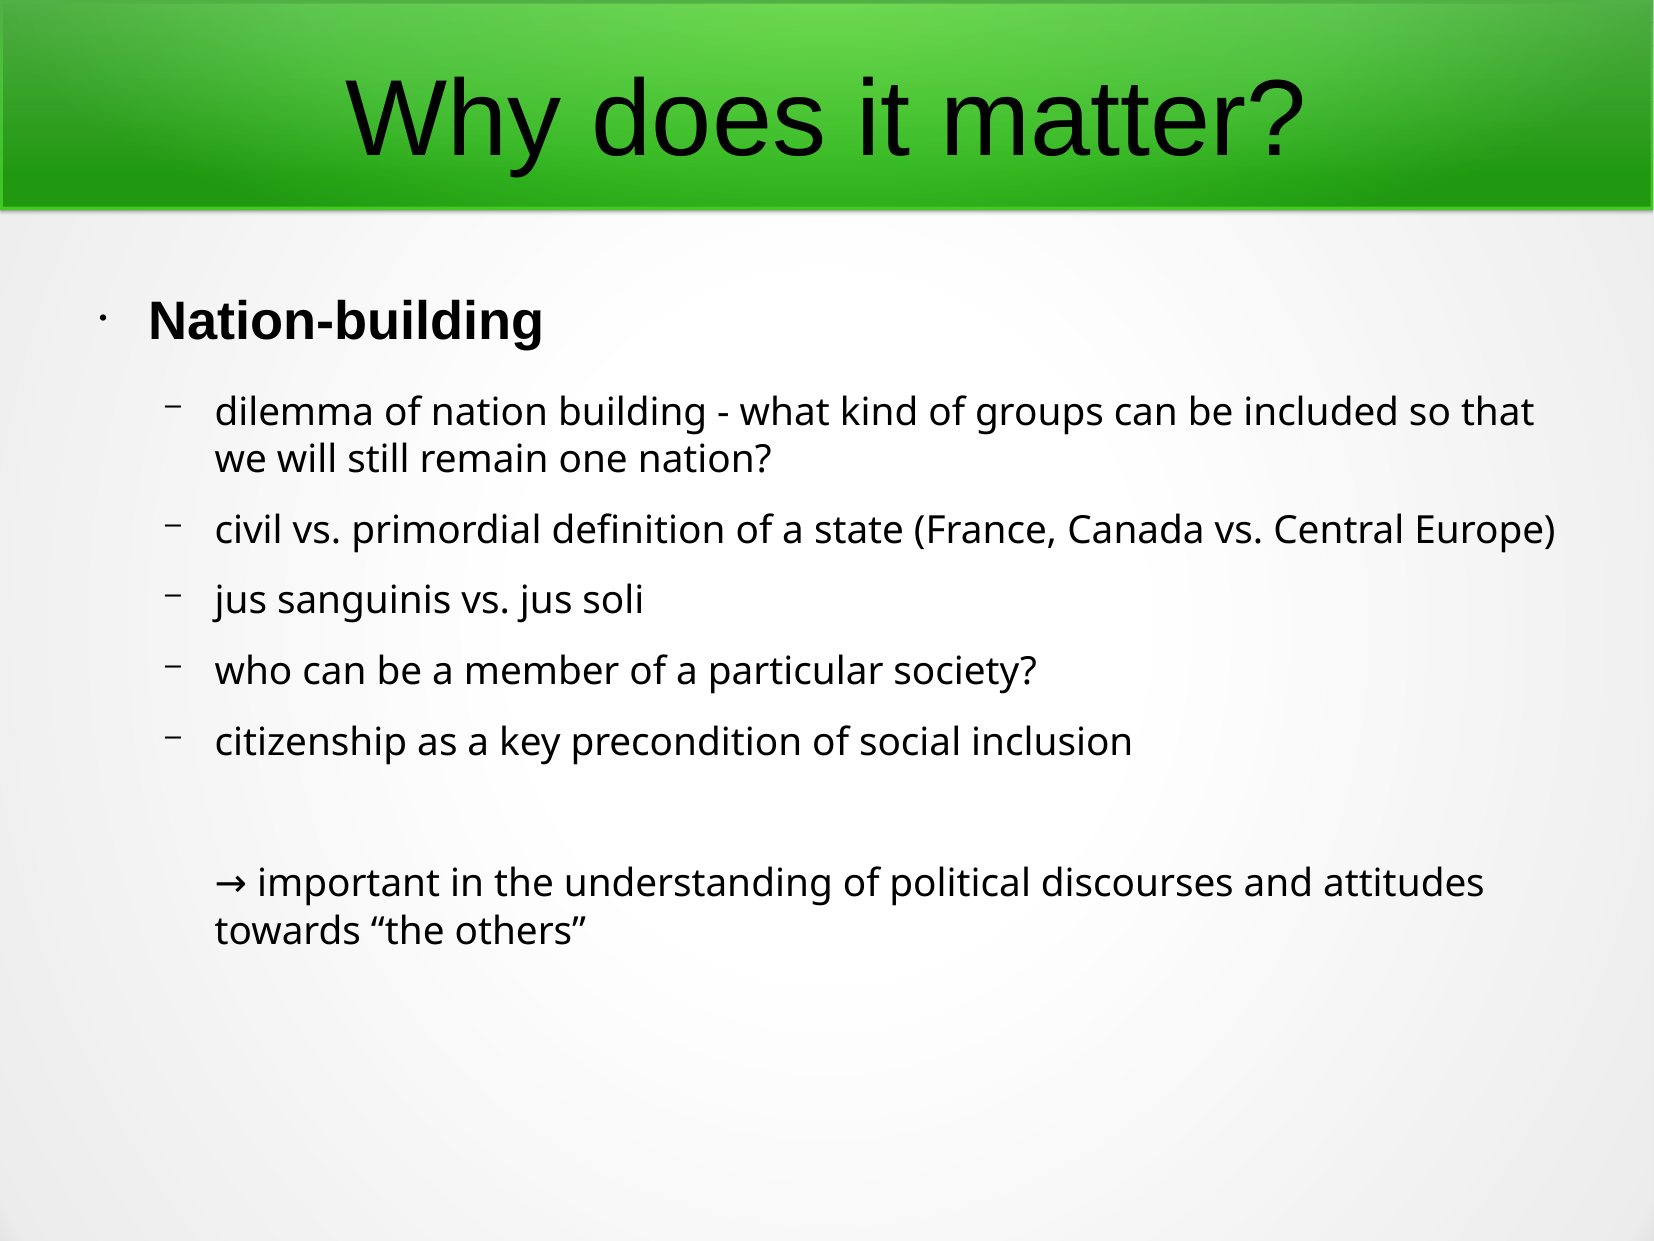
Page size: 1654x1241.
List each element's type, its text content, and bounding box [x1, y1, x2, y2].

list Nation-building dilemma of nation building - what kind of groups can be included so that we will still remain one nation? civil vs. primordial definition of a state (France, Canada vs. Central Europe) jus sanguinis vs. jus soli who can be a member of a particular society? citizenship as a key precondition of social inclusion → important in the understanding of political discourses and attitudes towards “the others” [82, 290, 1571, 1010]
title Why does it matter? [82, 47, 1571, 189]
